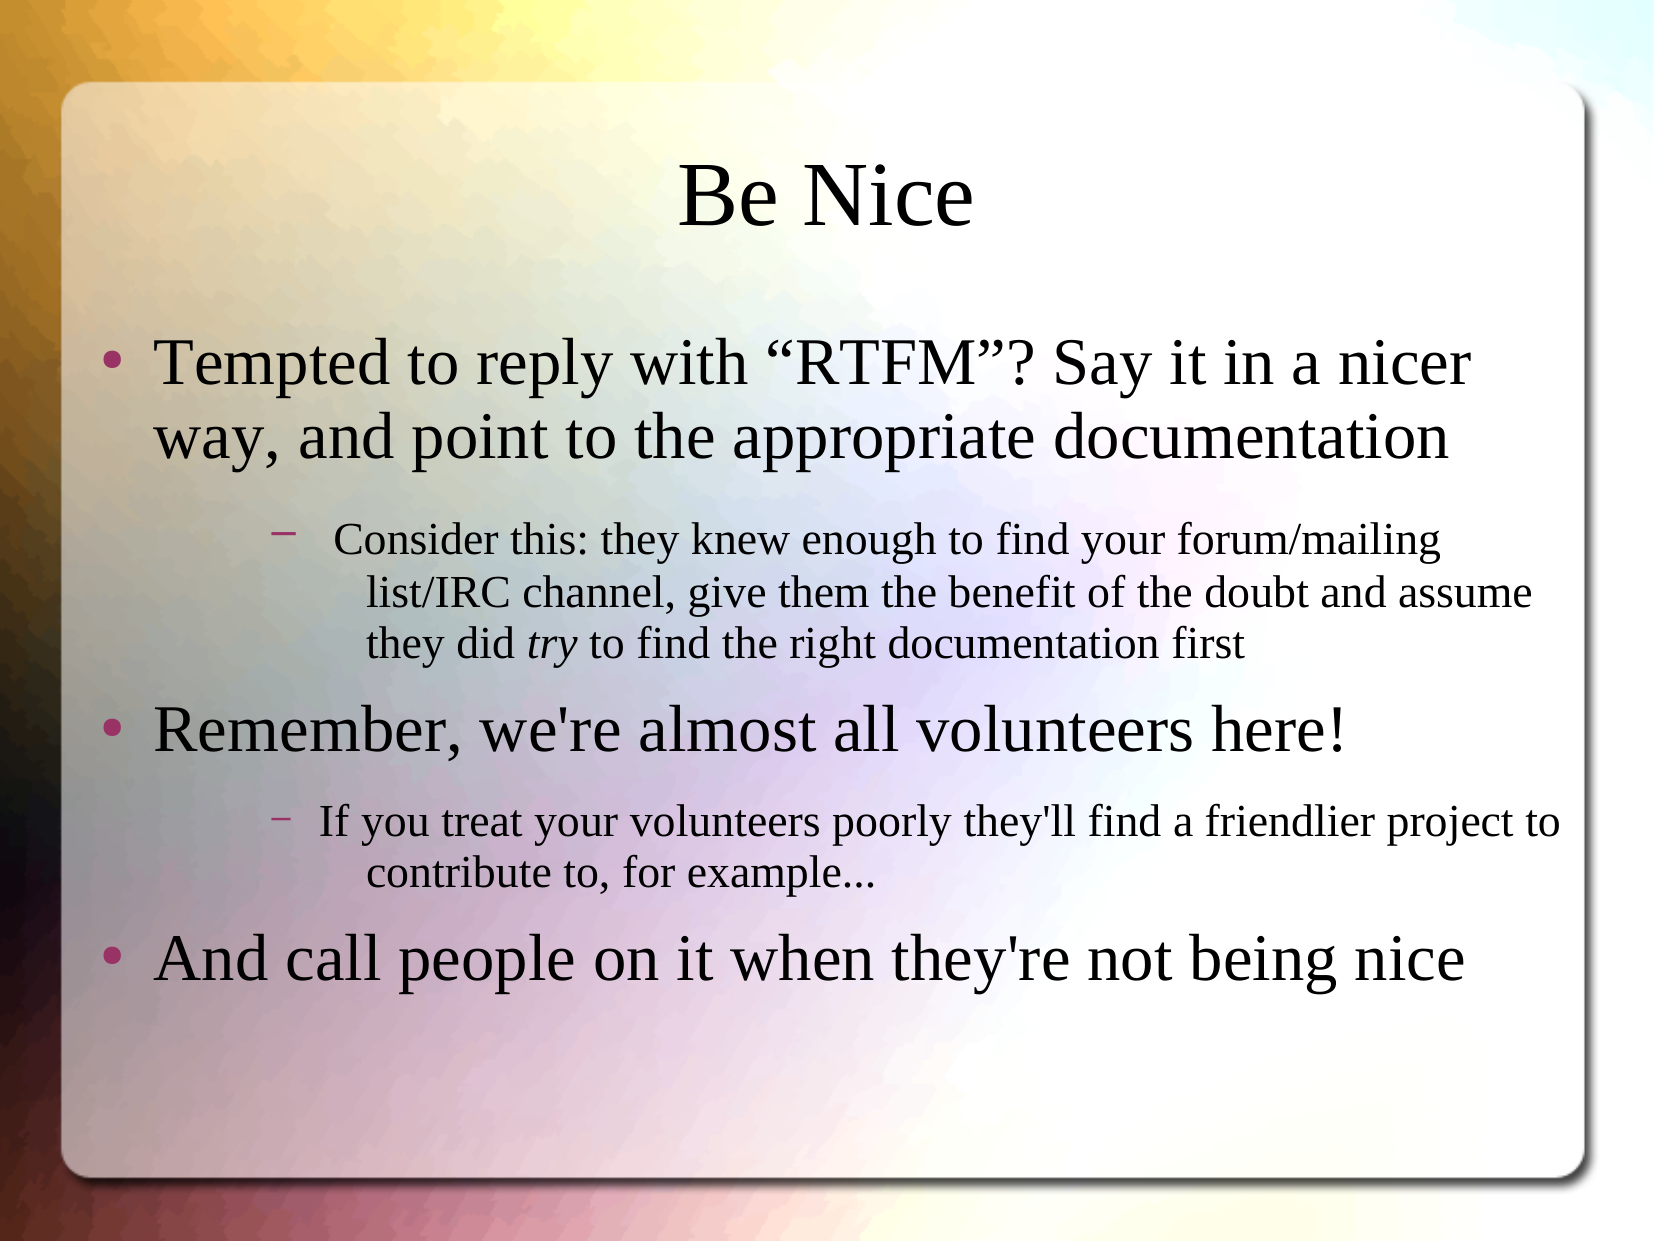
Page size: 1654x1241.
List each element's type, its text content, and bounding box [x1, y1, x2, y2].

list Tempted to reply with “RTFM”? Say it in a nicer way, and point to the appropriate documentation Consider this: they knew enough to find your forum/mailing list/IRC channel, give them the benefit of the doubt and assume they did try to find the right documentation first Remember, we're almost all volunteers here! If you treat your volunteers poorly they'll find a friendlier project to contribute to, for example... And call people on it when they're not being nice [82, 324, 1571, 1129]
picture [0, 0, 1654, 1241]
title Be Nice [82, 98, 1571, 291]
